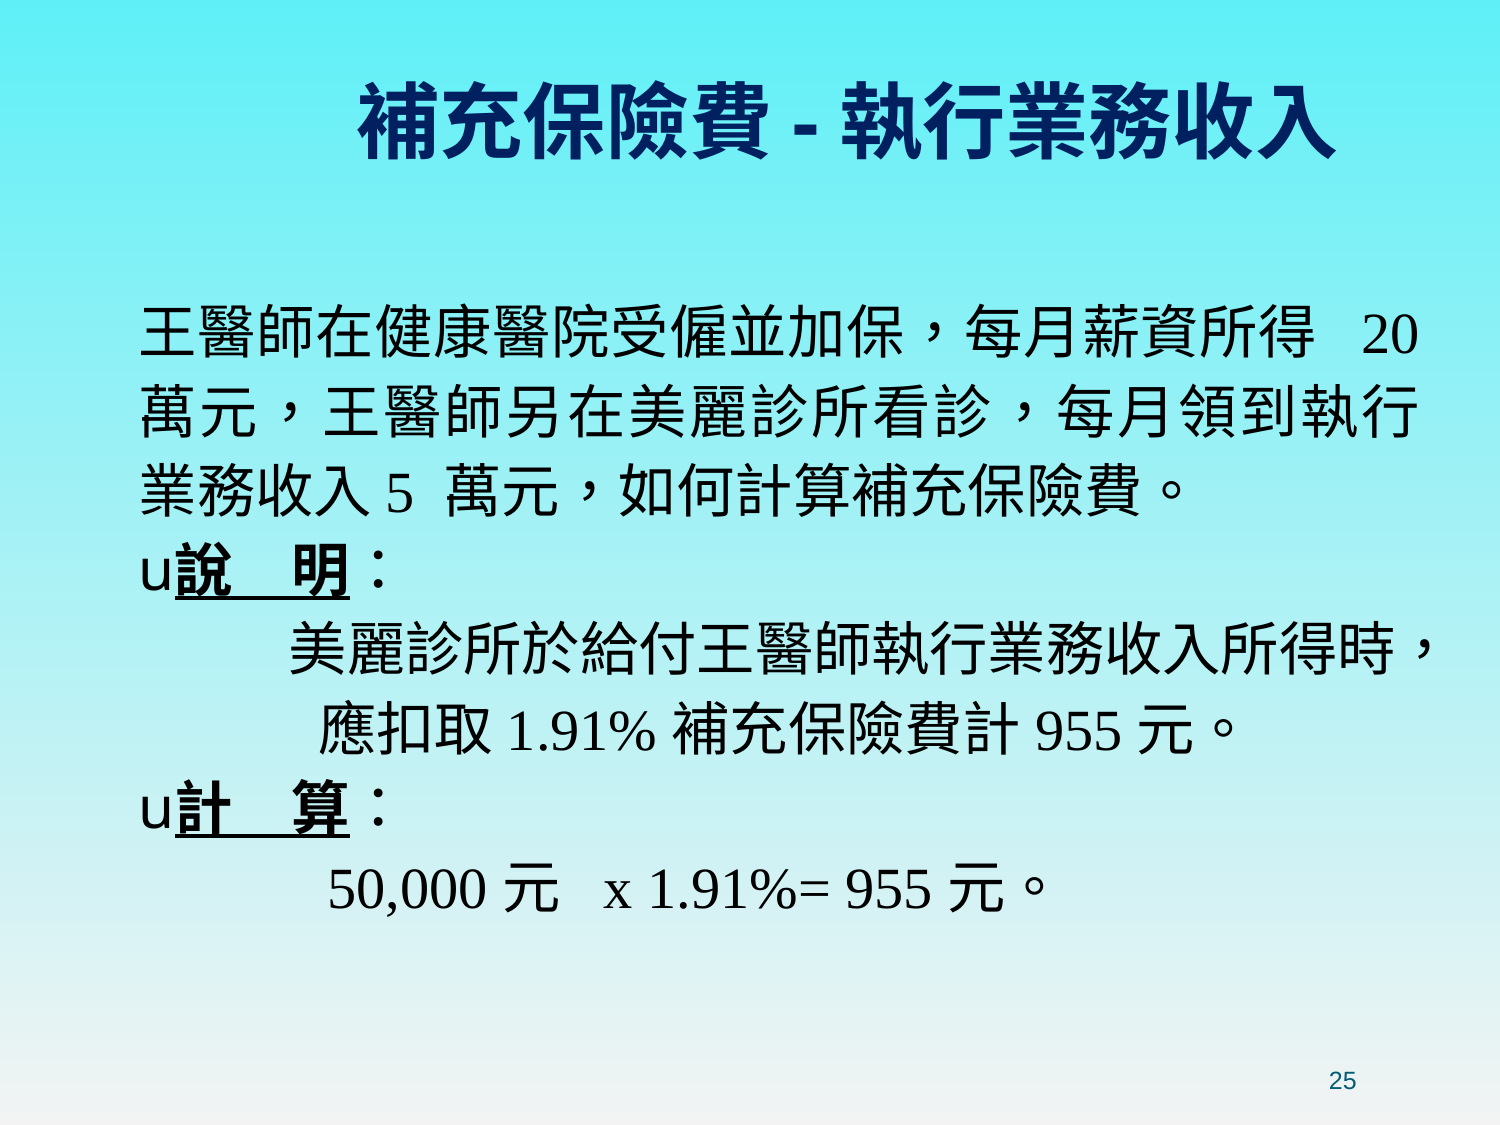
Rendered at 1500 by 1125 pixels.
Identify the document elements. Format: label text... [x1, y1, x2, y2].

text_box 25 [1328, 1034, 1454, 1095]
text_box 補充保險費-執行業務收入 [195, 55, 1500, 185]
text_box 王醫師在健康醫院受僱並加保，每月薪資所得 20 萬元，王醫師另在美麗診所看診，每月領到執行業務收入5 萬元，如何計算補充保險費。 說 明： 美麗診所於給付王醫師執行業務收入所得時， 應扣取1.91%補充保險費計955元。 計 算： 50,000元 x 1.91%= 955元。 [123, 278, 1436, 928]
